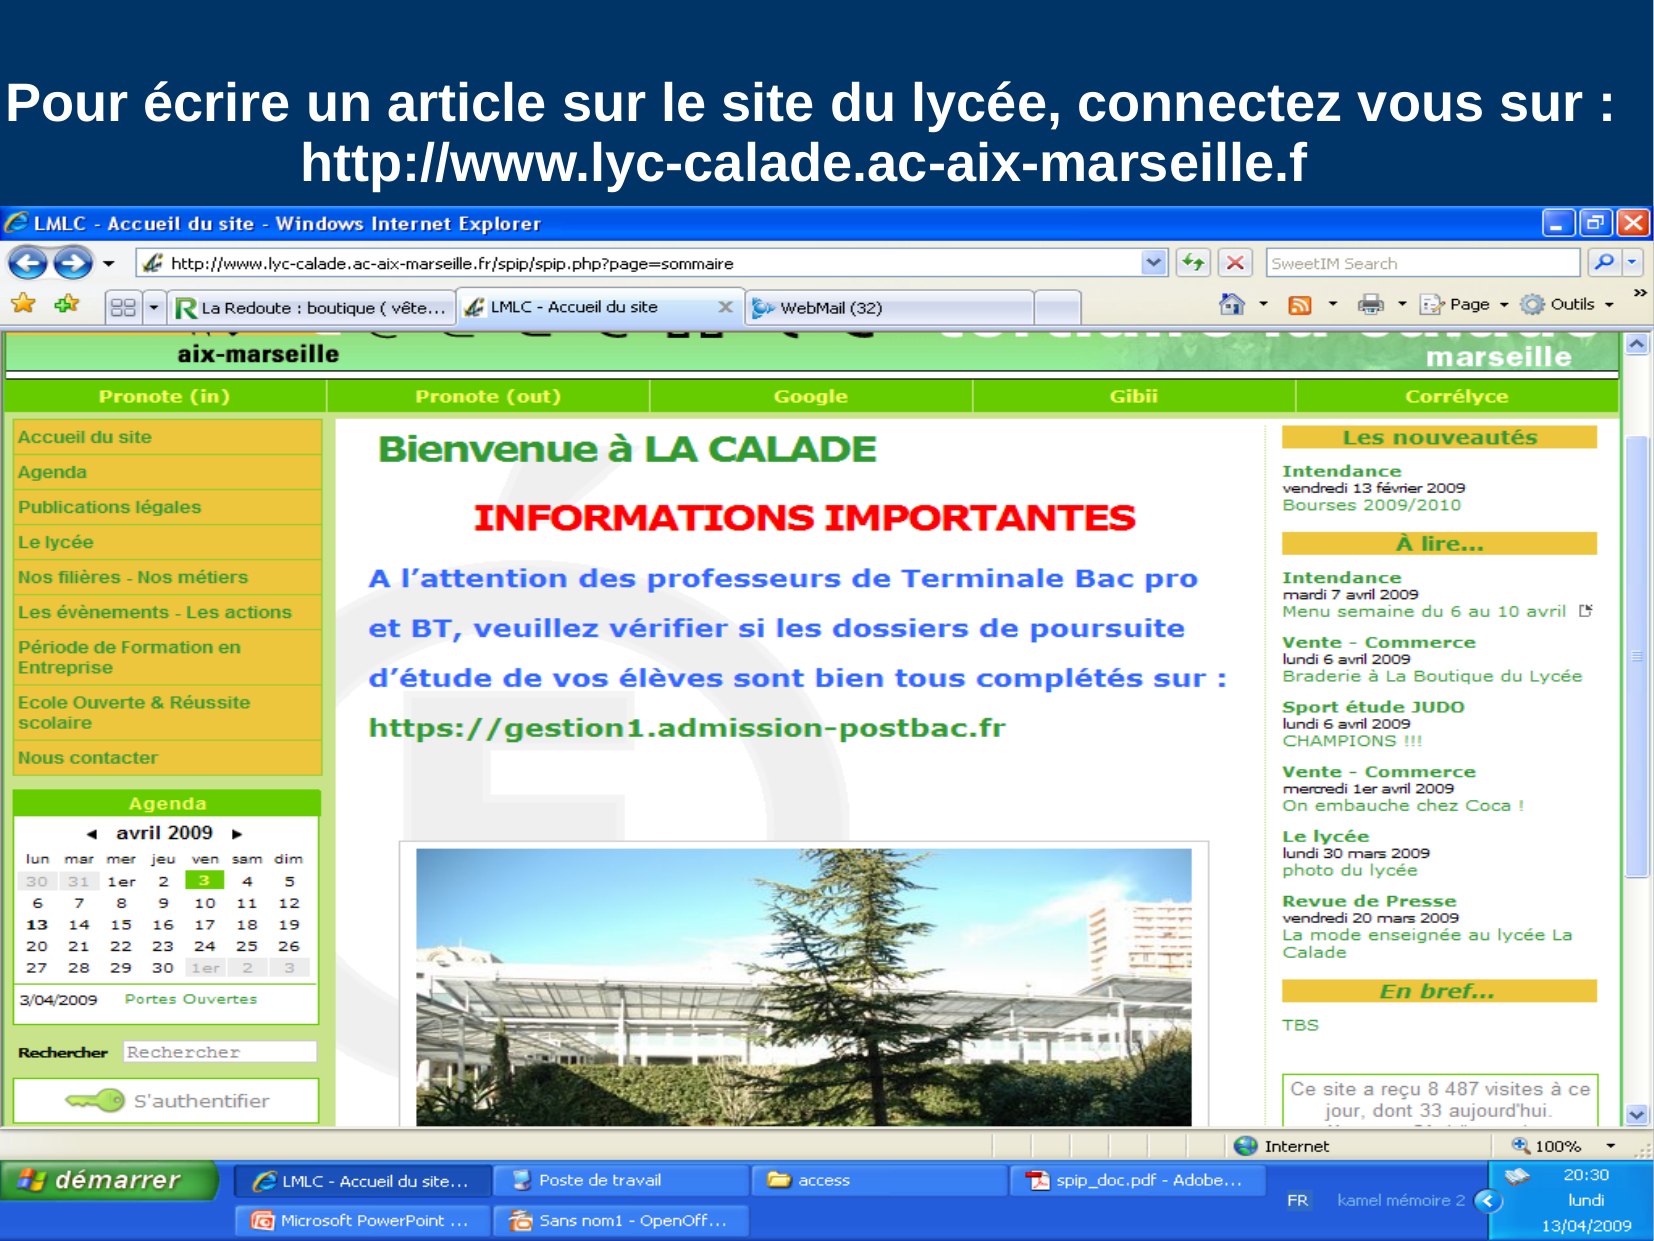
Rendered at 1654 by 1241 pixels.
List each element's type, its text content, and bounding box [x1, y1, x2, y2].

picture [0, 206, 1654, 1241]
title Pour écrire un article sur le site du lycée, connectez vous sur : http://www.lyc-calade.ac-aix-marseille.f [0, 29, 1625, 206]
